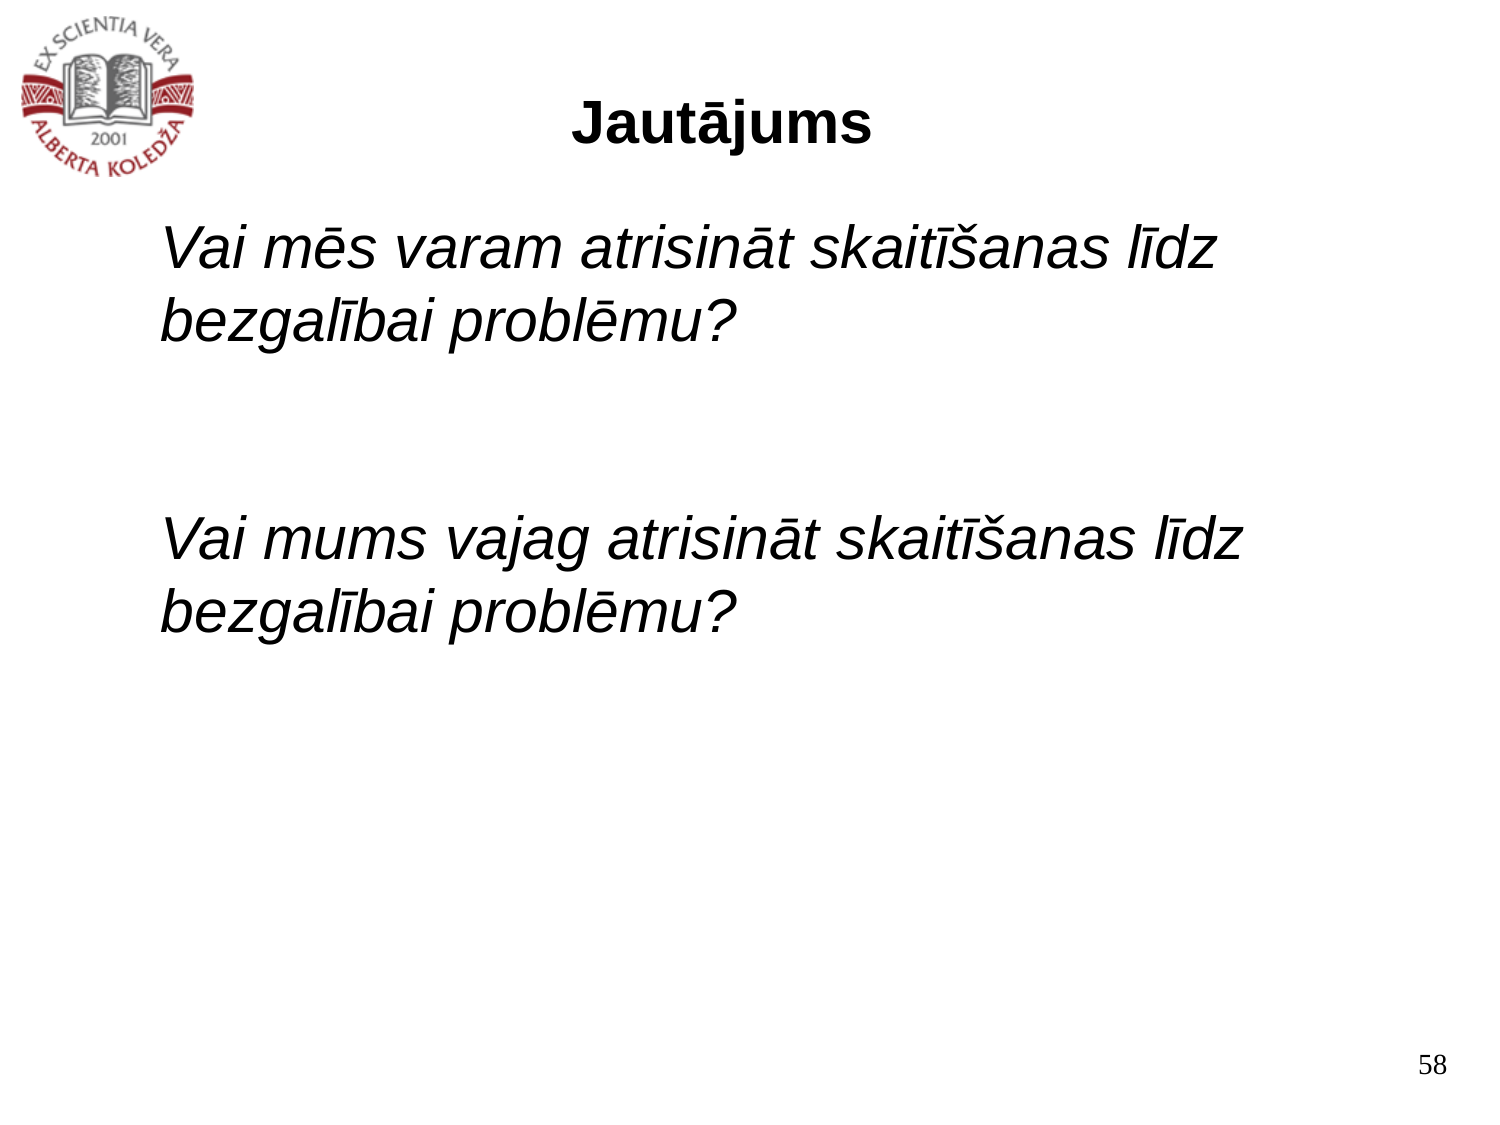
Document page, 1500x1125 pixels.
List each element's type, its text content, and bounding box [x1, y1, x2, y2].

title Jautājums [50, 62, 1374, 175]
list Vai mēs varam atrisināt skaitīšanas līdz bezgalībai problēmu? Vai mums vajag atrisināt skaitīšanas līdz bezgalībai problēmu? [74, 200, 1463, 1101]
picture [21, 16, 194, 177]
text_box <skaitlis> [1312, 1037, 1463, 1101]
